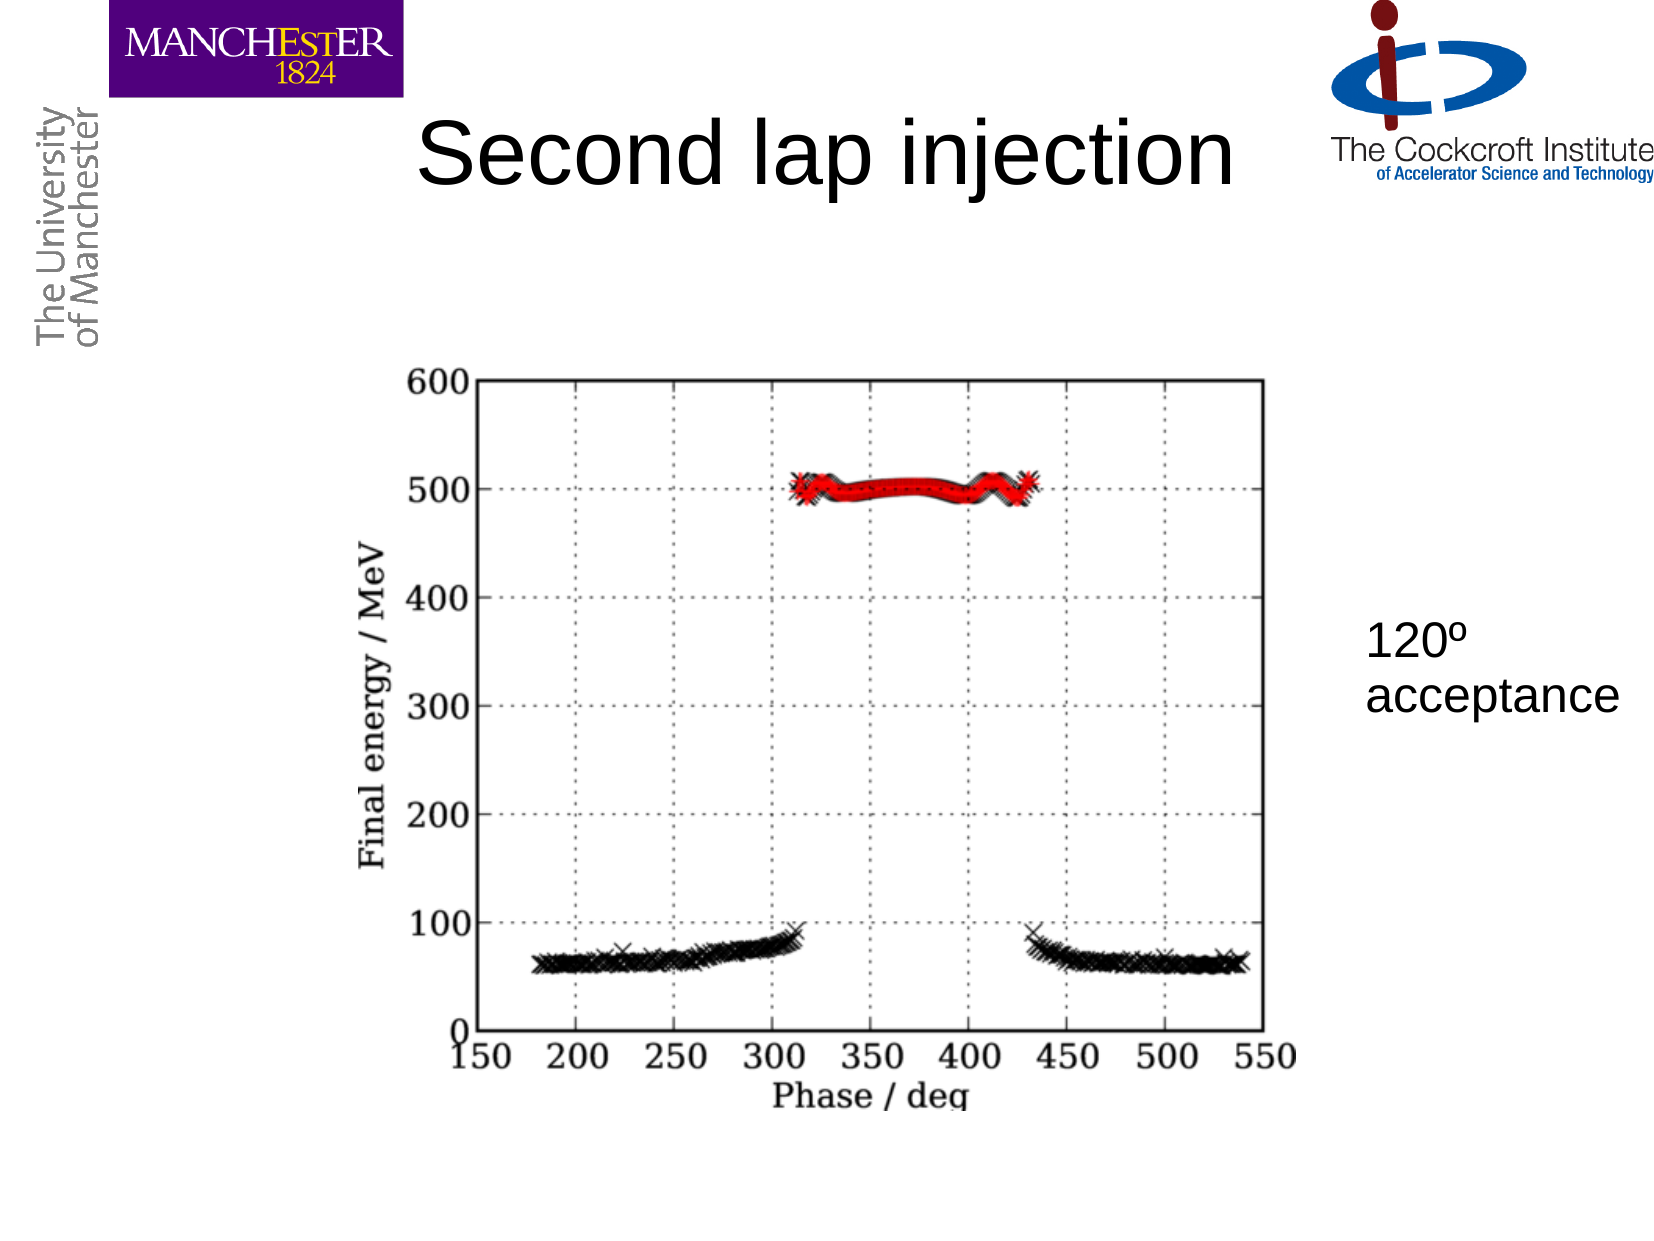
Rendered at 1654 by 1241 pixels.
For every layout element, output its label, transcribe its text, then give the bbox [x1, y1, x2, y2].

picture [1331, 0, 1654, 183]
text_box 120º acceptance [1350, 604, 1636, 744]
picture [358, 366, 1296, 1111]
picture [0, 0, 404, 347]
title Second lap injection [82, 49, 1571, 257]
